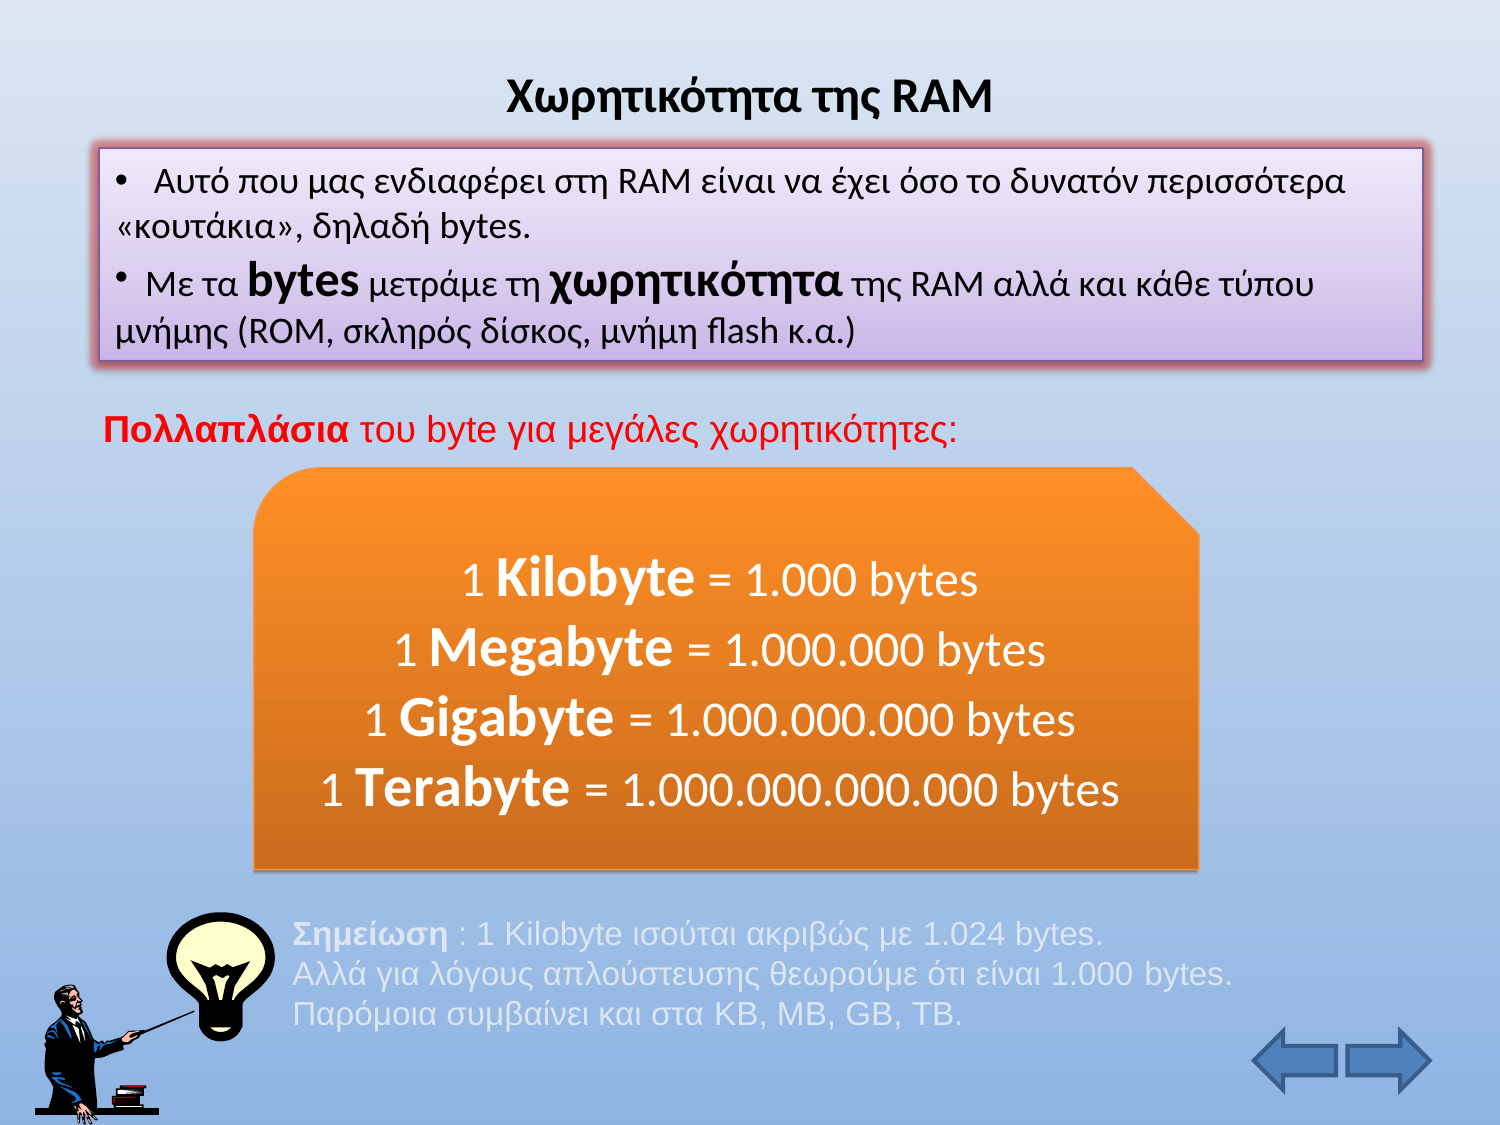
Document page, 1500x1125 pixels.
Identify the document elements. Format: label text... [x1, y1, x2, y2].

text_box Σημείωση : 1 Kilobyte ισούται ακριβώς με 1.024 bytes. Αλλά για λόγους απλούστευσης θεωρούμε ότι είναι 1.000 bytes. Παρόμοια συμβαίνει και στα KB, MB, GB, TB. [277, 904, 1258, 1041]
text_box [171, 916, 271, 1037]
text_box 1 Kilobyte = 1.000 bytes 1 Megabyte = 1.000.000 bytes 1 Gigabyte = 1.000.000.000 bytes 1 Terabyte = 1.000.000.000.000 bytes [253, 467, 1199, 870]
text_box Πολλαπλάσια του byte για μεγάλες χωρητικότητες: [88, 397, 974, 458]
picture [72, 124, 1450, 391]
title Χωρητικότητα της RAM [75, 45, 1426, 124]
text_box Αυτό που μας ενδιαφέρει στη RAM είναι να έχει όσο το δυνατόν περισσότερα «κουτάκια», δηλαδή bytes. Με τα bytes μετράμε τη χωρητικότητα της RAM αλλά και κάθε τύπου μνήμης (ROM, σκληρός δίσκος, μνήμη flash κ.α.) [100, 148, 1424, 360]
